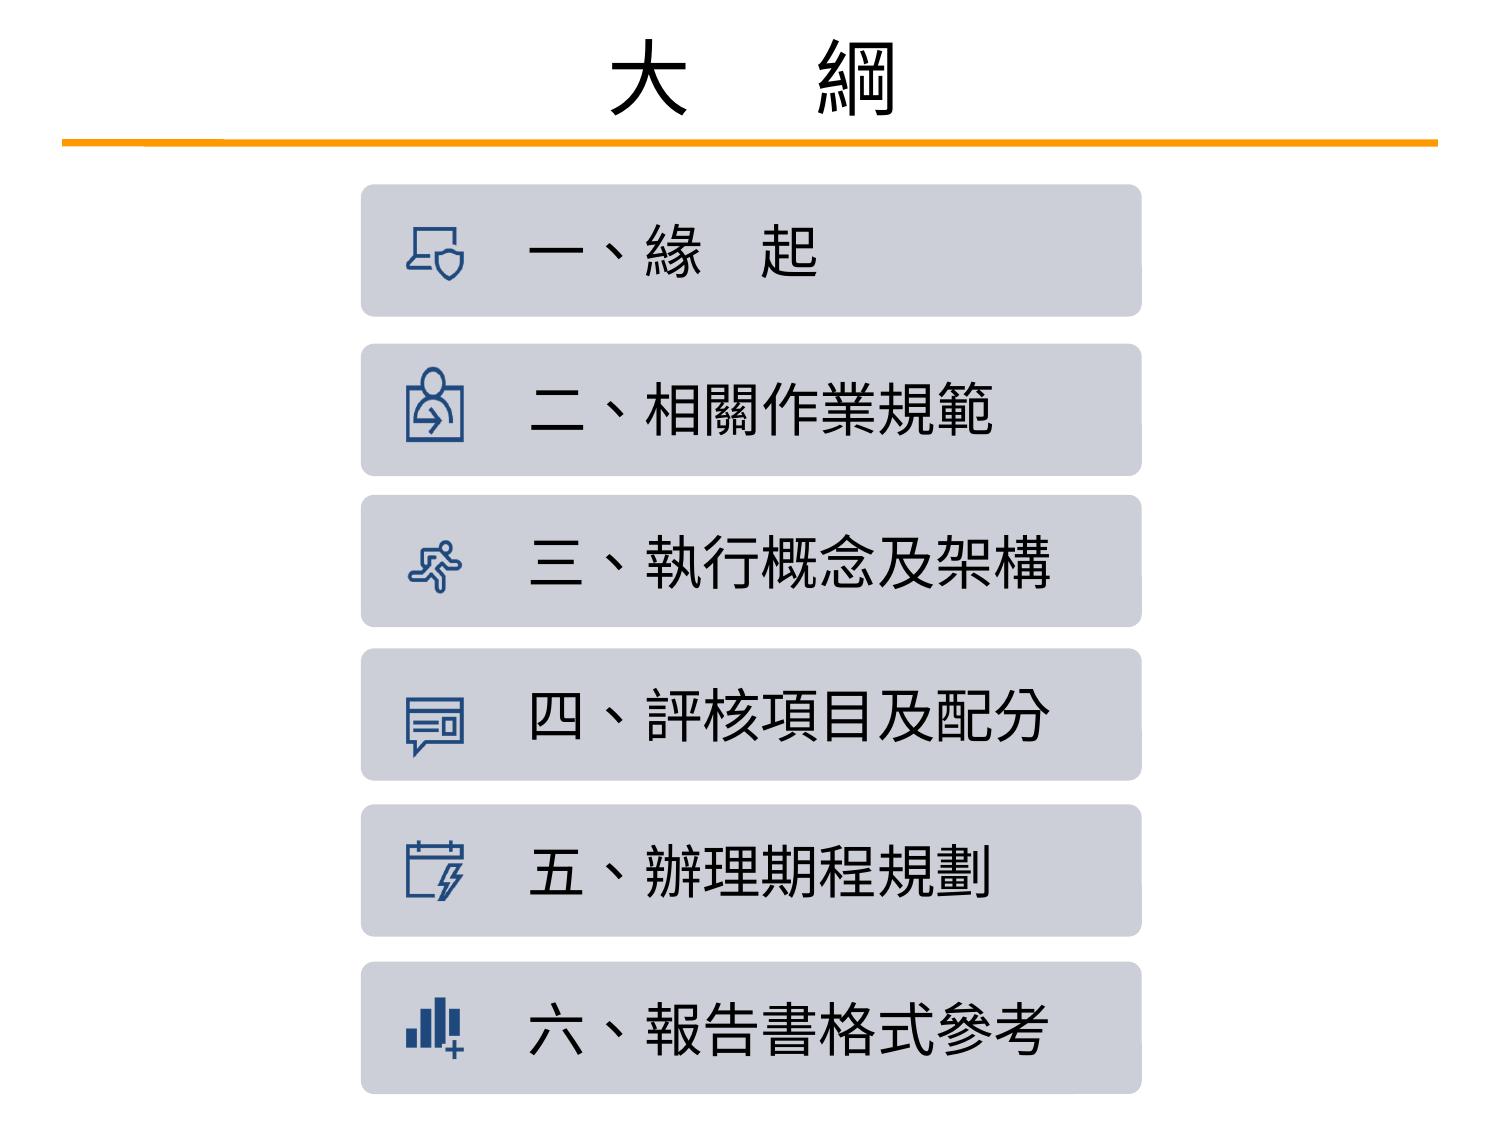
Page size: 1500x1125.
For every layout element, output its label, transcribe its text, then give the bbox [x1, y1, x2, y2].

text_box [360, 184, 513, 317]
text_box 三、執行概念及架構 [513, 494, 1153, 628]
text_box 四、評核項目及配分 [513, 648, 1153, 781]
text_box [360, 648, 513, 781]
text_box [360, 494, 513, 628]
text_box 二、相關作業規範 [514, 341, 1153, 474]
text_box [360, 343, 1136, 477]
title 大 綱 [11, 20, 1495, 162]
text_box [360, 804, 513, 937]
text_box [360, 961, 513, 1095]
text_box 六、報告書格式參考 [513, 961, 1153, 1095]
text_box 一、緣 起 [513, 184, 1153, 317]
text_box 五、辦理期程規劃 [513, 804, 1153, 937]
